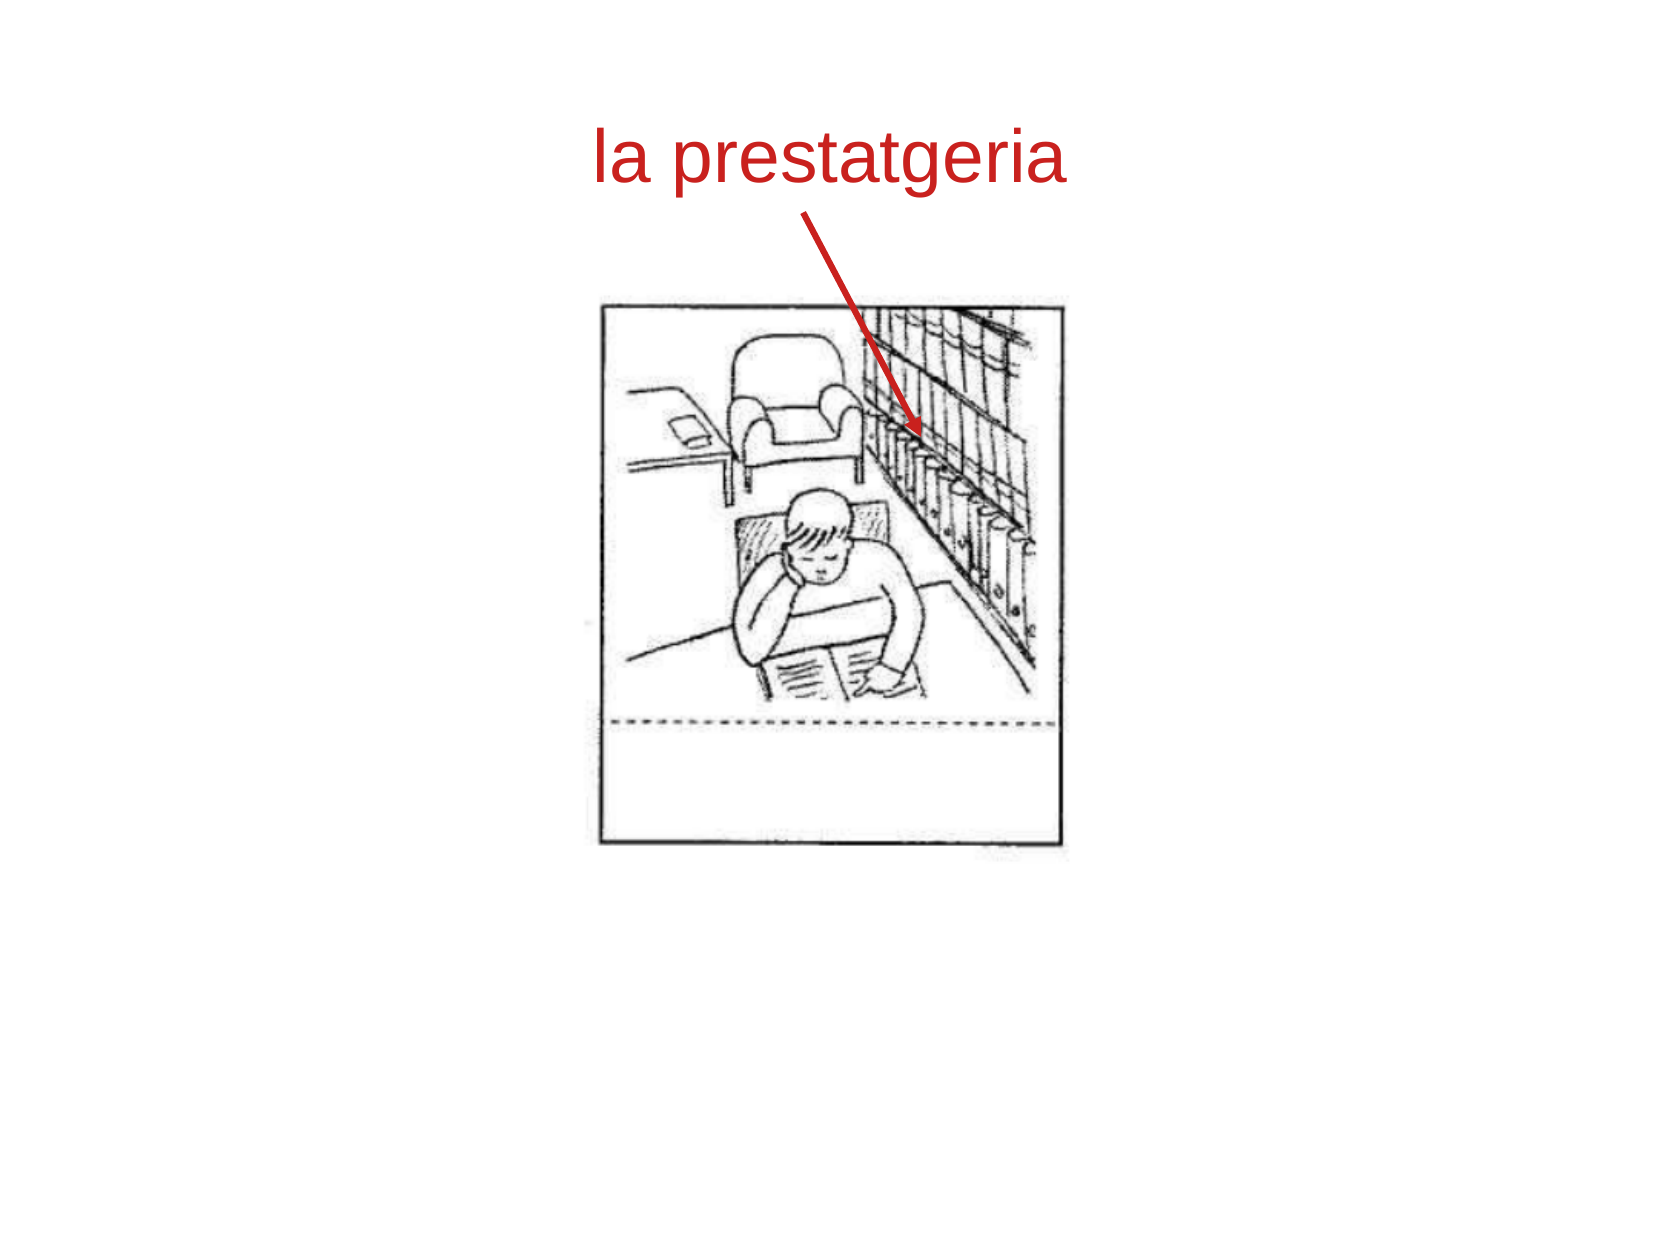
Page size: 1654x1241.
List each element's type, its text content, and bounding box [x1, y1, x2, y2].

picture [581, 291, 1094, 873]
text_box la prestatgeria [289, 49, 1371, 257]
